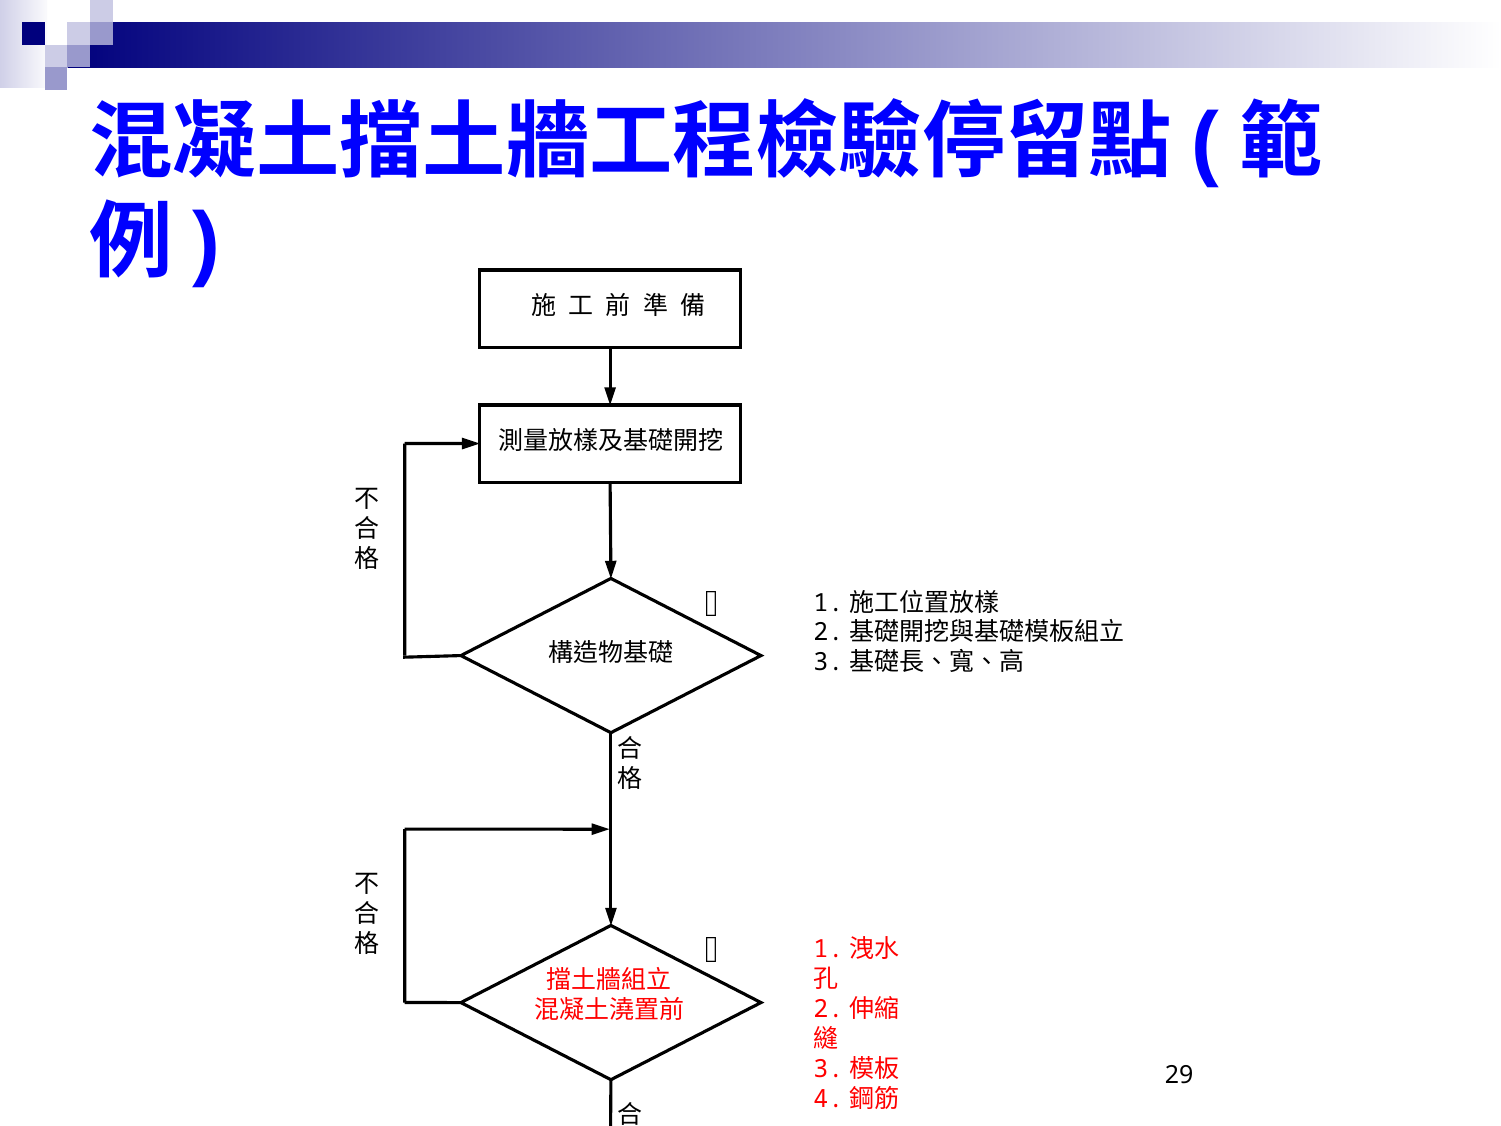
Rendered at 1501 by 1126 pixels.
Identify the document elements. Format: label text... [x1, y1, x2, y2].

text_box [1149, 1025, 1501, 1101]
text_box [461, 974, 515, 1031]
text_box 合格 [610, 1099, 649, 1126]
text_box 不合格 [348, 867, 386, 1003]
text_box 施 工 前 準 備 [517, 300, 721, 328]
text_box [537, 1042, 685, 1079]
text_box 合格 [610, 732, 649, 810]
text_box 不合格 [348, 482, 386, 618]
text_box 1.洩水孔 2.伸縮縫 3.模板 4.鋼筋 [798, 925, 930, 1100]
text_box 擋土牆組立 混凝土澆置前 [515, 964, 703, 1042]
text_box 構造物基礎 [515, 636, 707, 675]
text_box [461, 578, 761, 733]
text_box 1.施工位置放樣 2.基礎開挖與基礎模板組立 3.基礎長、寬、高 [798, 578, 1155, 714]
text_box [703, 972, 761, 1033]
text_box 測量放樣及基礎開挖 [498, 424, 724, 483]
text_box [480, 405, 741, 482]
text_box [535, 925, 686, 964]
title 混凝土擋土牆工程檢驗停留點(範例) [74, 75, 1426, 300]
text_box  [704, 925, 743, 965]
text_box [480, 300, 741, 347]
text_box  [704, 578, 743, 618]
